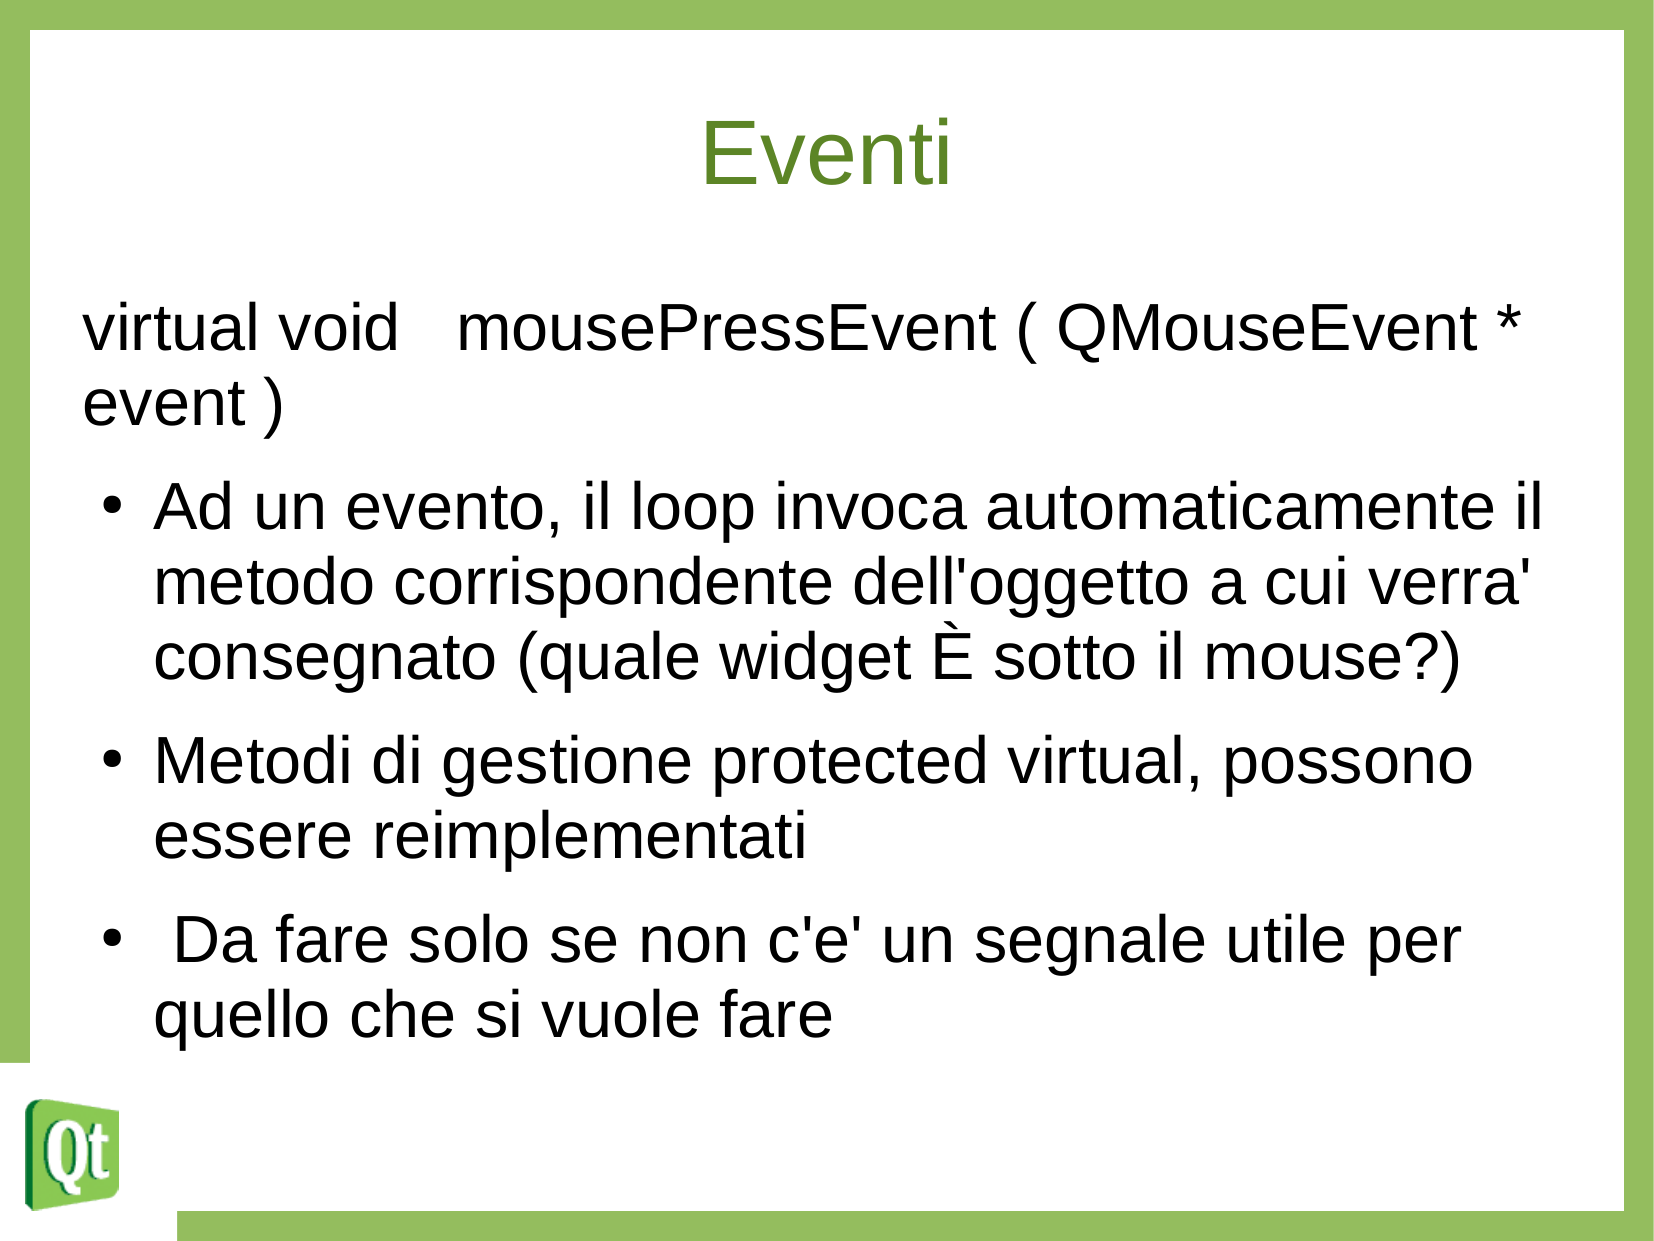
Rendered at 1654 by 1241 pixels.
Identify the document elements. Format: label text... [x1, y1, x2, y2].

list virtual void mousePressEvent ( QMouseEvent * event ) Ad un evento, il loop invoca automaticamente il metodo corrispondente dell'oggetto a cui verra' consegnato (quale widget È sotto il mouse?) Metodi di gestione protected virtual, possono essere reimplementati Da fare solo se non c'e' un segnale utile per quello che si vuole fare [82, 290, 1571, 1109]
title Eventi [82, 56, 1571, 250]
picture [25, 1099, 119, 1211]
